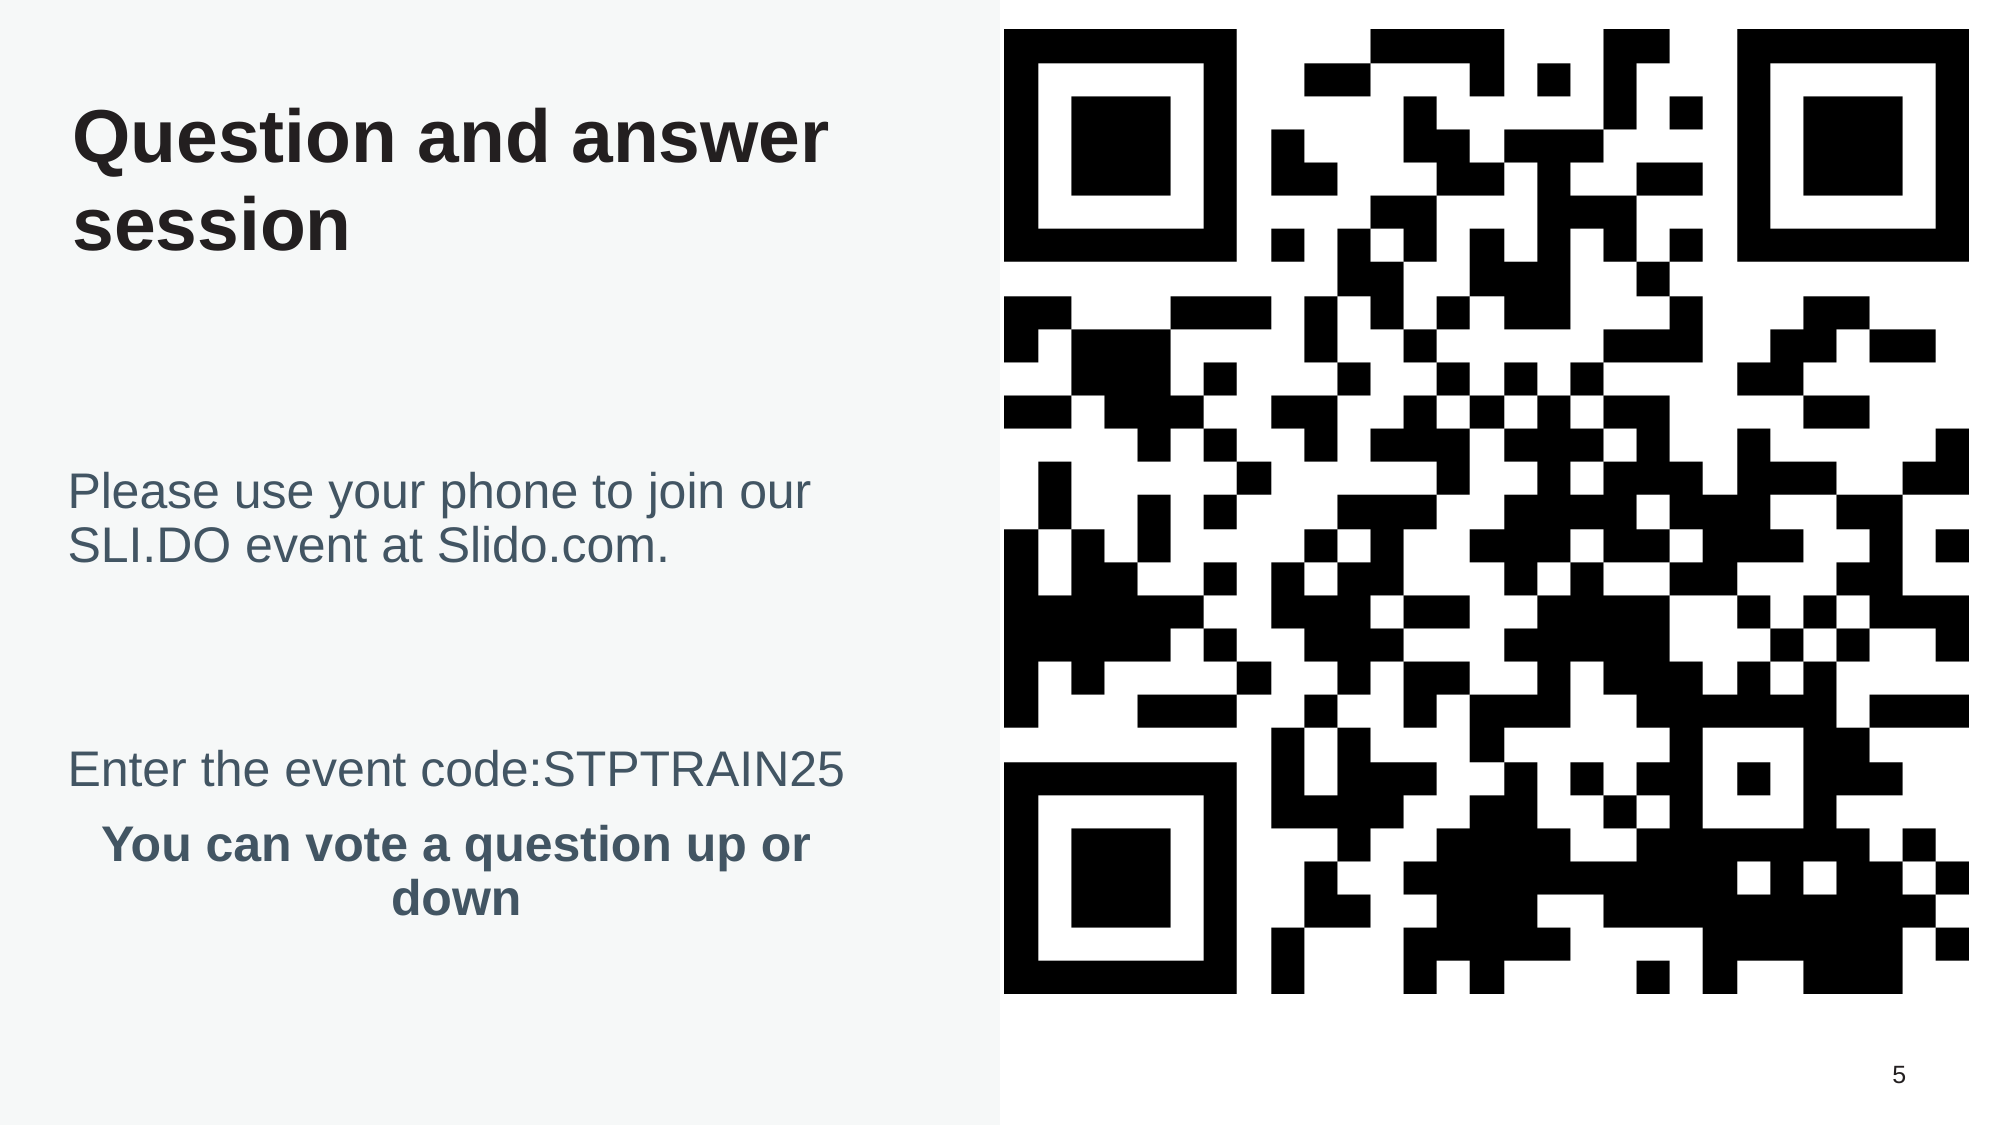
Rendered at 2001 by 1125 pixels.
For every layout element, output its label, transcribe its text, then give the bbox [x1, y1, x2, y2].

picture [1004, 29, 1969, 994]
title Question and answer session [52, 16, 996, 340]
list Please use your phone to join our SLI.DO event at Slido.com. Enter the event code:STPTRAIN25 You can vote a question up or down [52, 457, 920, 1045]
